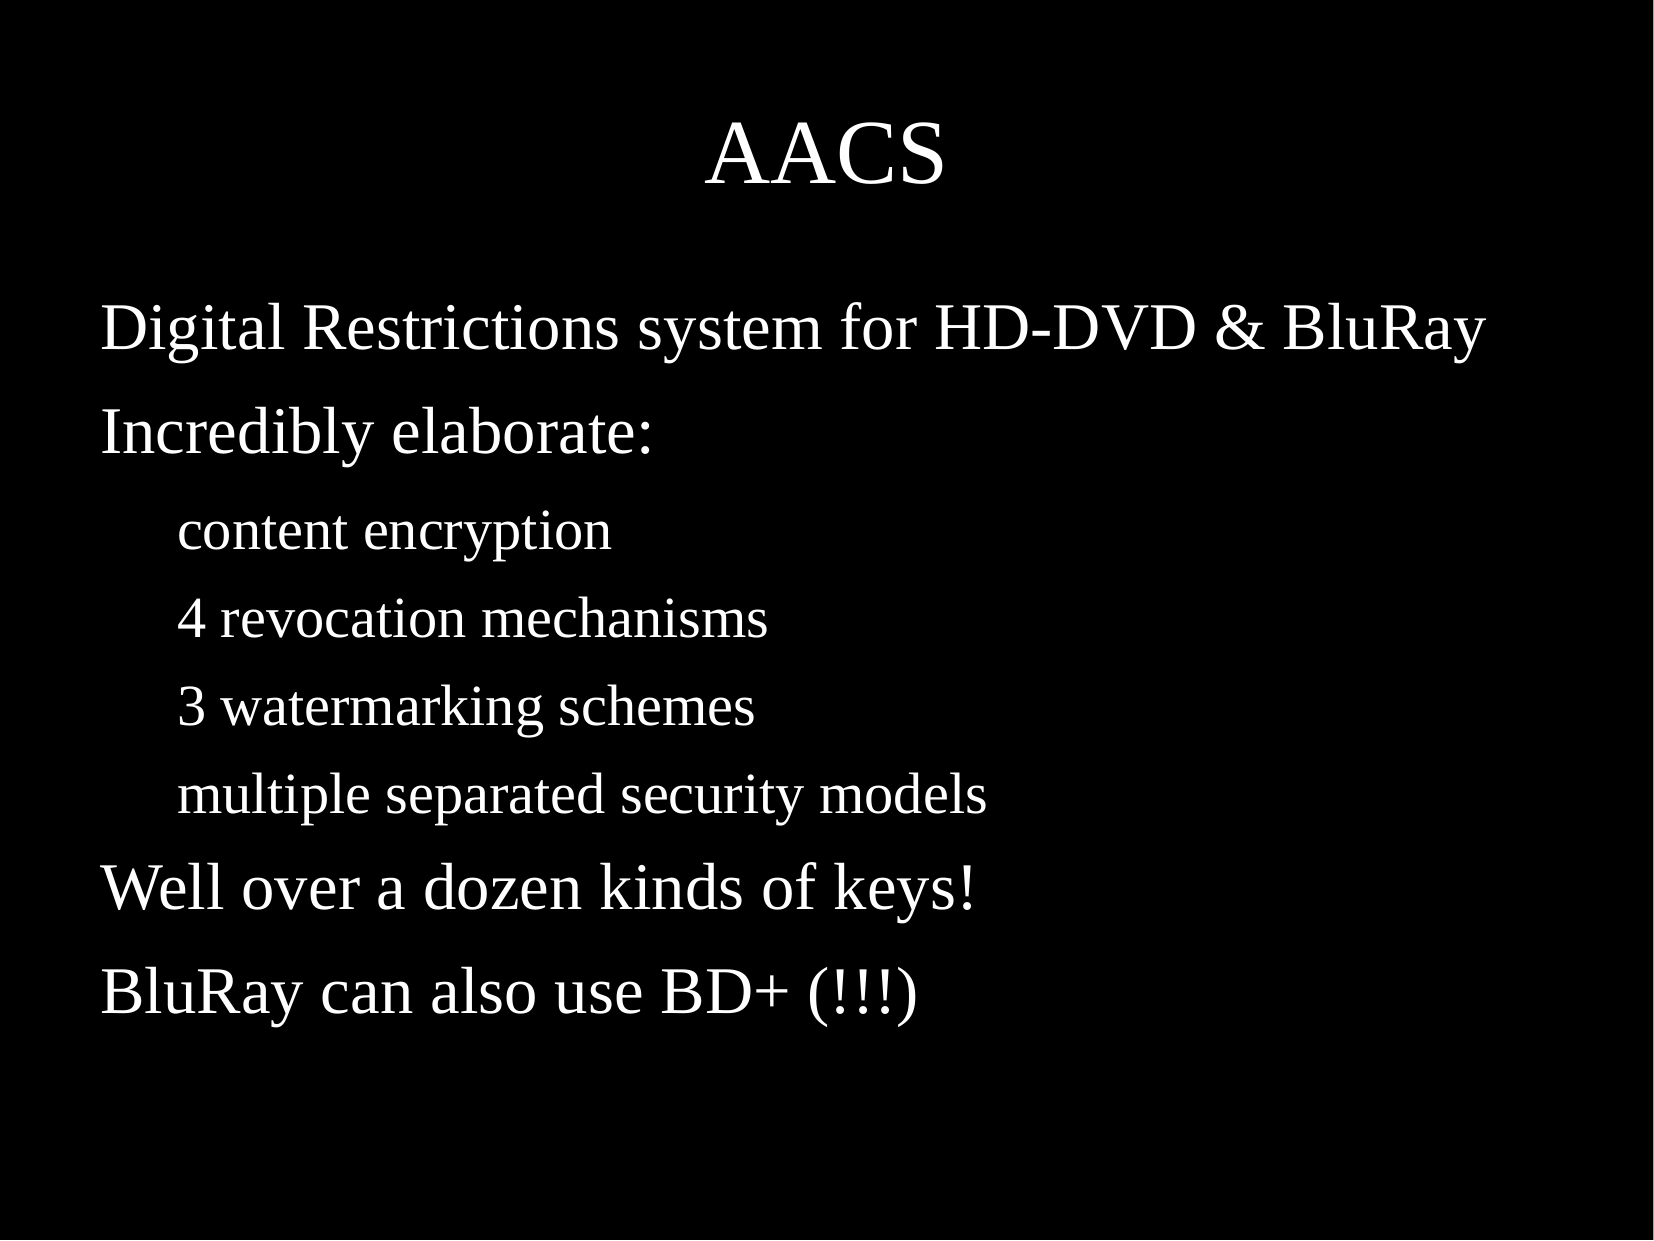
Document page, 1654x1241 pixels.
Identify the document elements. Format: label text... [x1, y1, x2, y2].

list Digital Restrictions system for HD-DVD & BluRay Incredibly elaborate: content encryption 4 revocation mechanisms 3 watermarking schemes multiple separated security models Well over a dozen kinds of keys! BluRay can also use BD+ (!!!) [82, 290, 1571, 1134]
title AACS [82, 56, 1571, 250]
